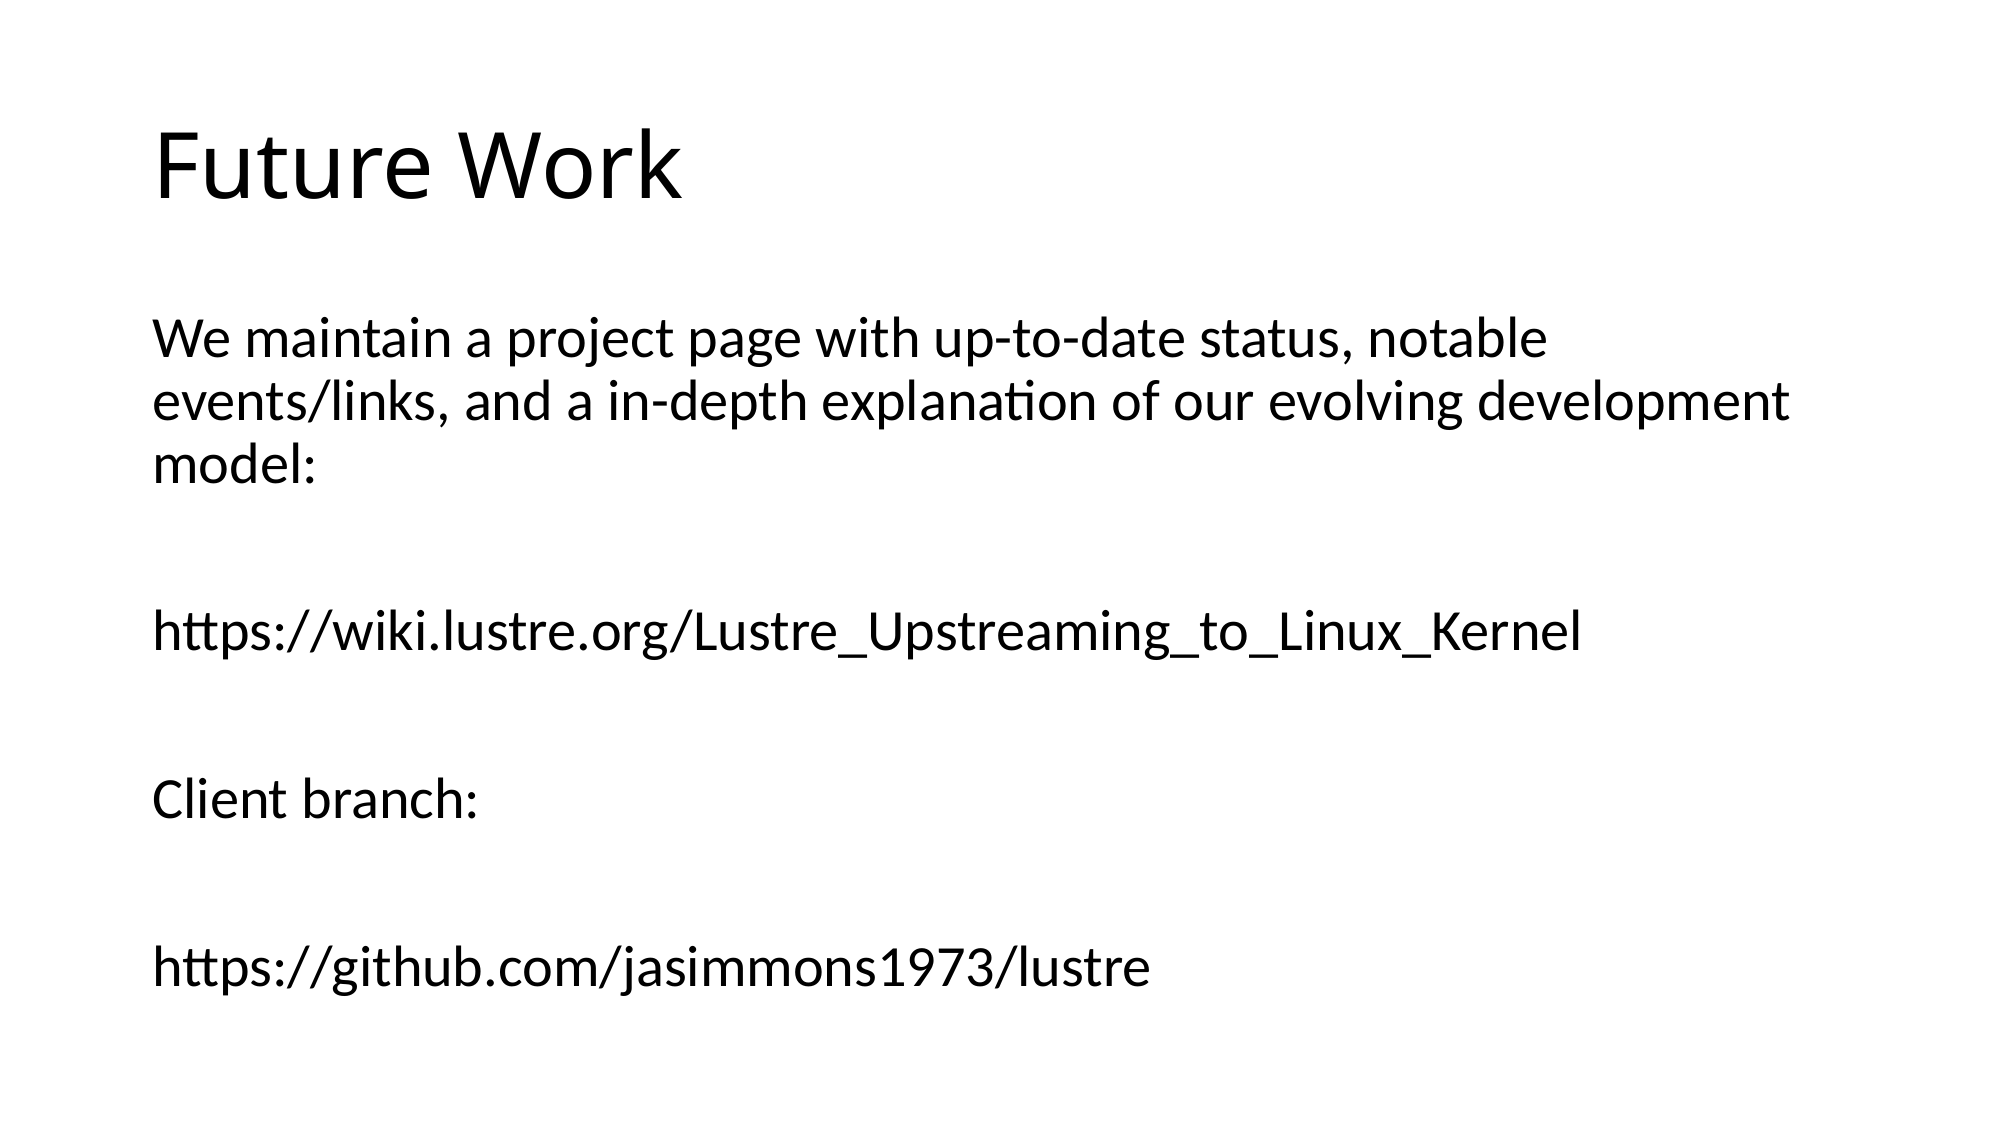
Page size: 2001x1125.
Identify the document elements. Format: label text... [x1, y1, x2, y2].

list We maintain a project page with up-to-date status, notable events/links, and a in-depth explanation of our evolving development model: https://wiki.lustre.org/Lustre_Upstreaming_to_Linux_Kernel Client branch: https://github.com/jasimmons1973/lustre [137, 299, 1863, 1014]
title Future Work [137, 59, 1863, 278]
